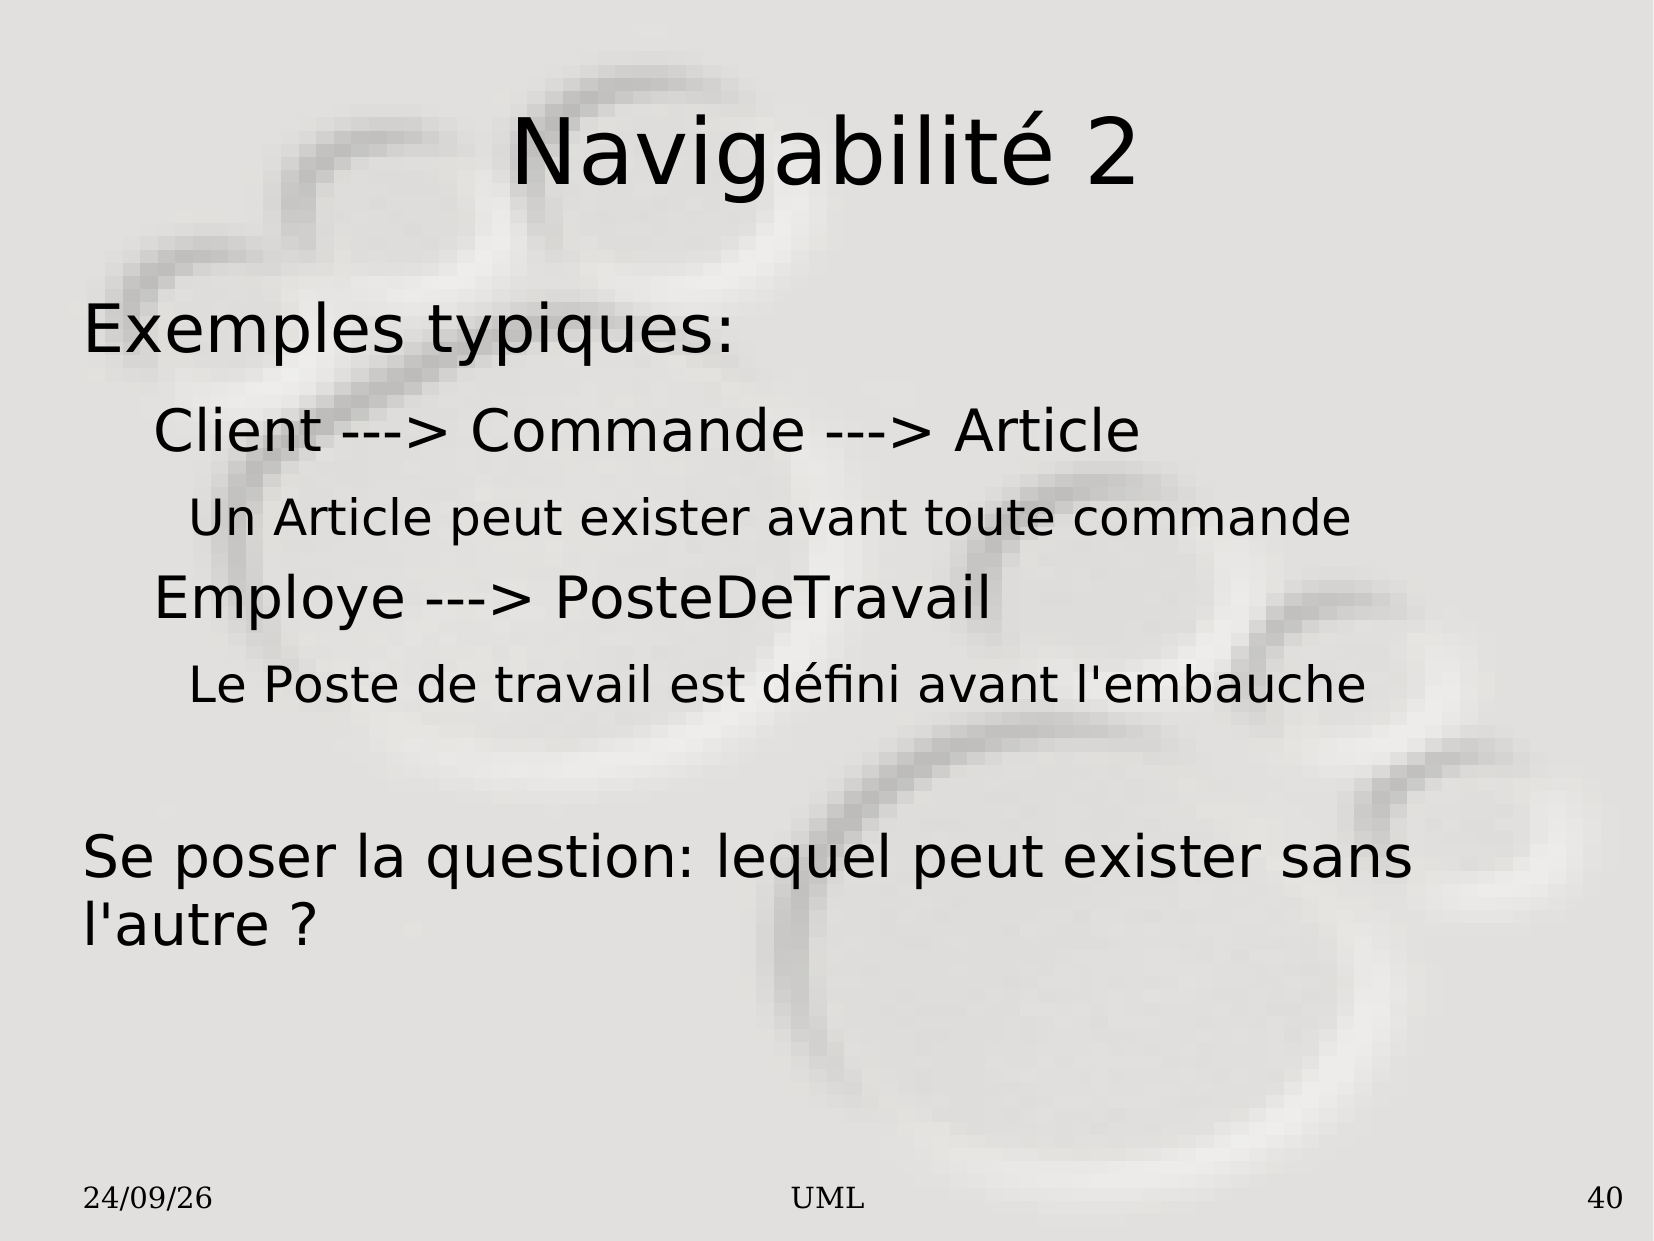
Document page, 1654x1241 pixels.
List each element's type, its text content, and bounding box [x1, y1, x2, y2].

picture [0, 0, 1654, 1241]
list Exemples typiques: Client ---> Commande ---> Article Un Article peut exister avant toute commande Employe ---> PosteDeTravail Le Poste de travail est défini avant l'embauche Se poser la question: lequel peut exister sans l'autre ? [82, 290, 1571, 1109]
title Navigabilité 2 [82, 49, 1571, 257]
